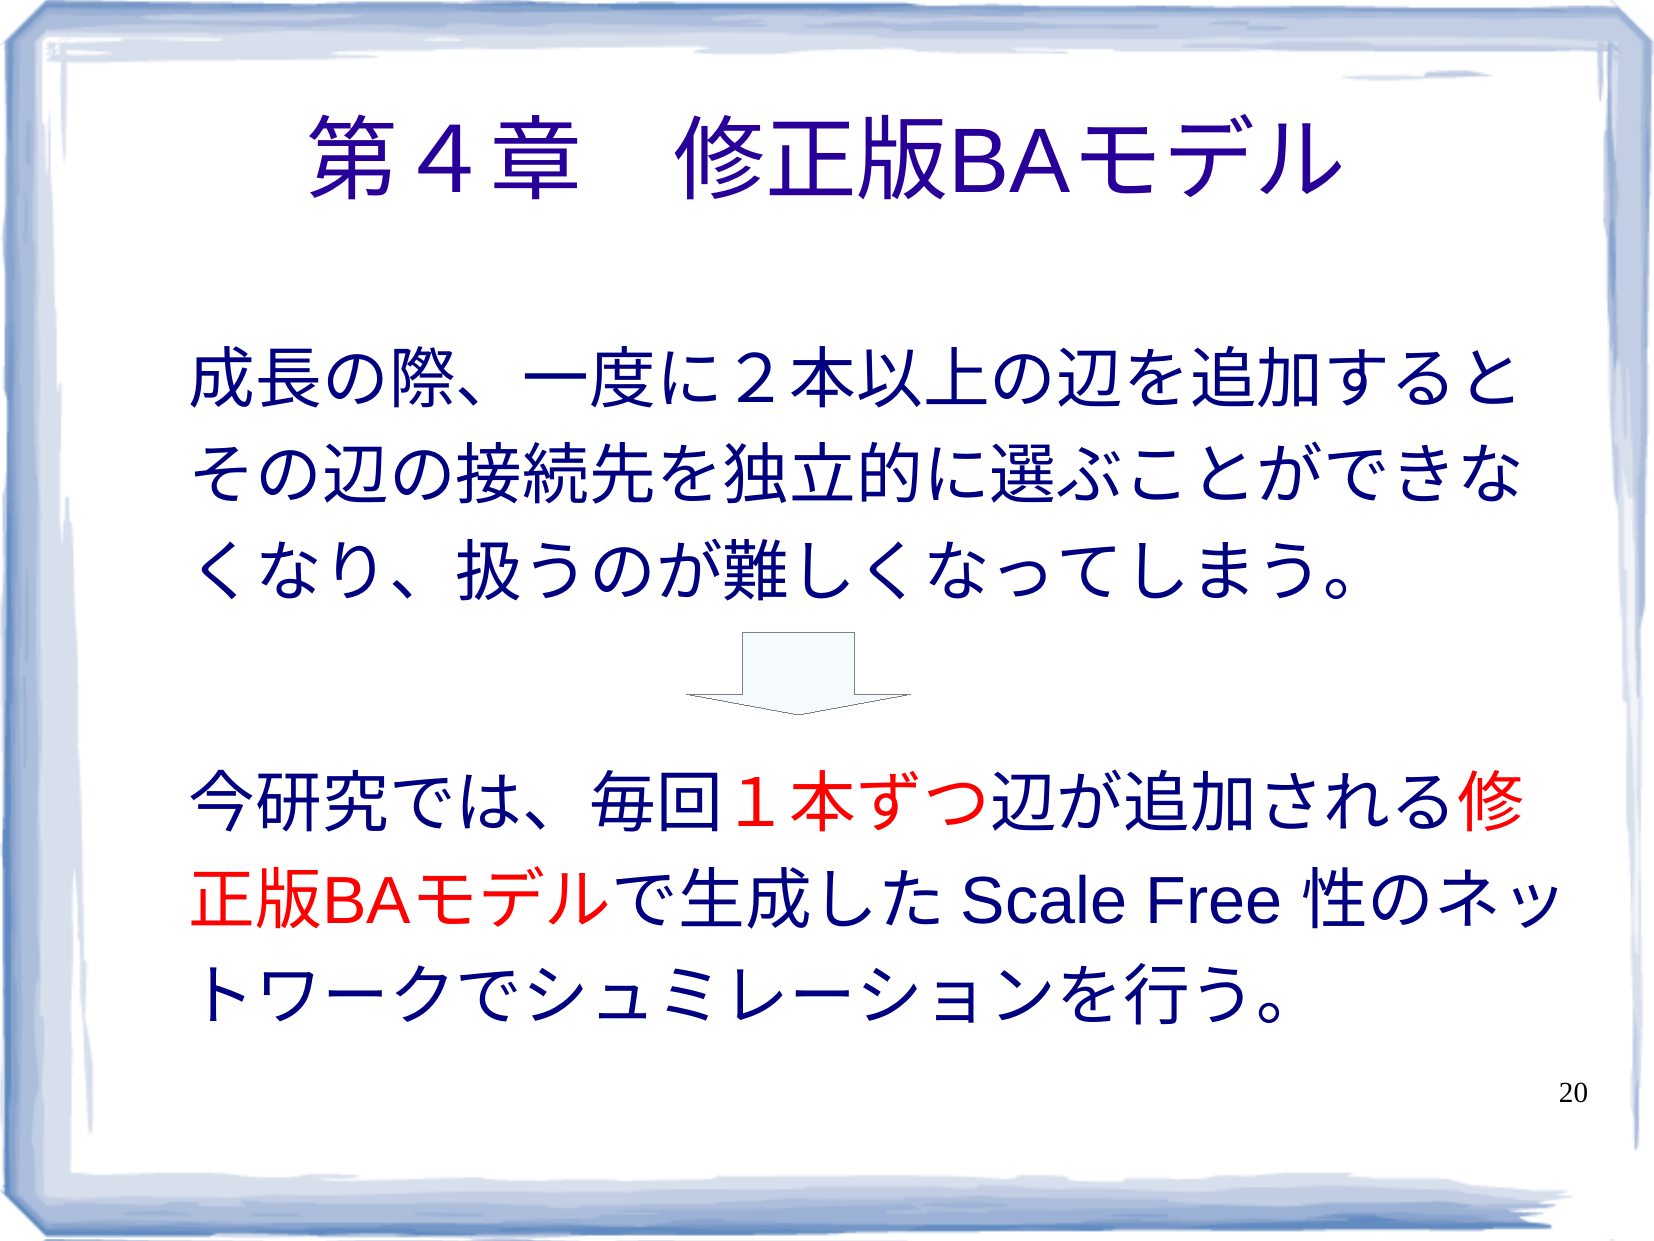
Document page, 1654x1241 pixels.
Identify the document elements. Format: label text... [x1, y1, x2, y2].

text_box [686, 632, 911, 715]
title 第４章 修正版BAモデル [82, 49, 1571, 257]
list 成長の際、一度に２本以上の辺を追加するとその辺の接続先を独立的に選ぶことができなくなり、扱うのが難しくなってしまう。 今研究では、毎回１本ずつ辺が追加される修正版BAモデルで生成した Scale Free 性のネットワークでシュミレーションを行う。 [118, 324, 1571, 1045]
picture [0, 0, 1654, 1241]
